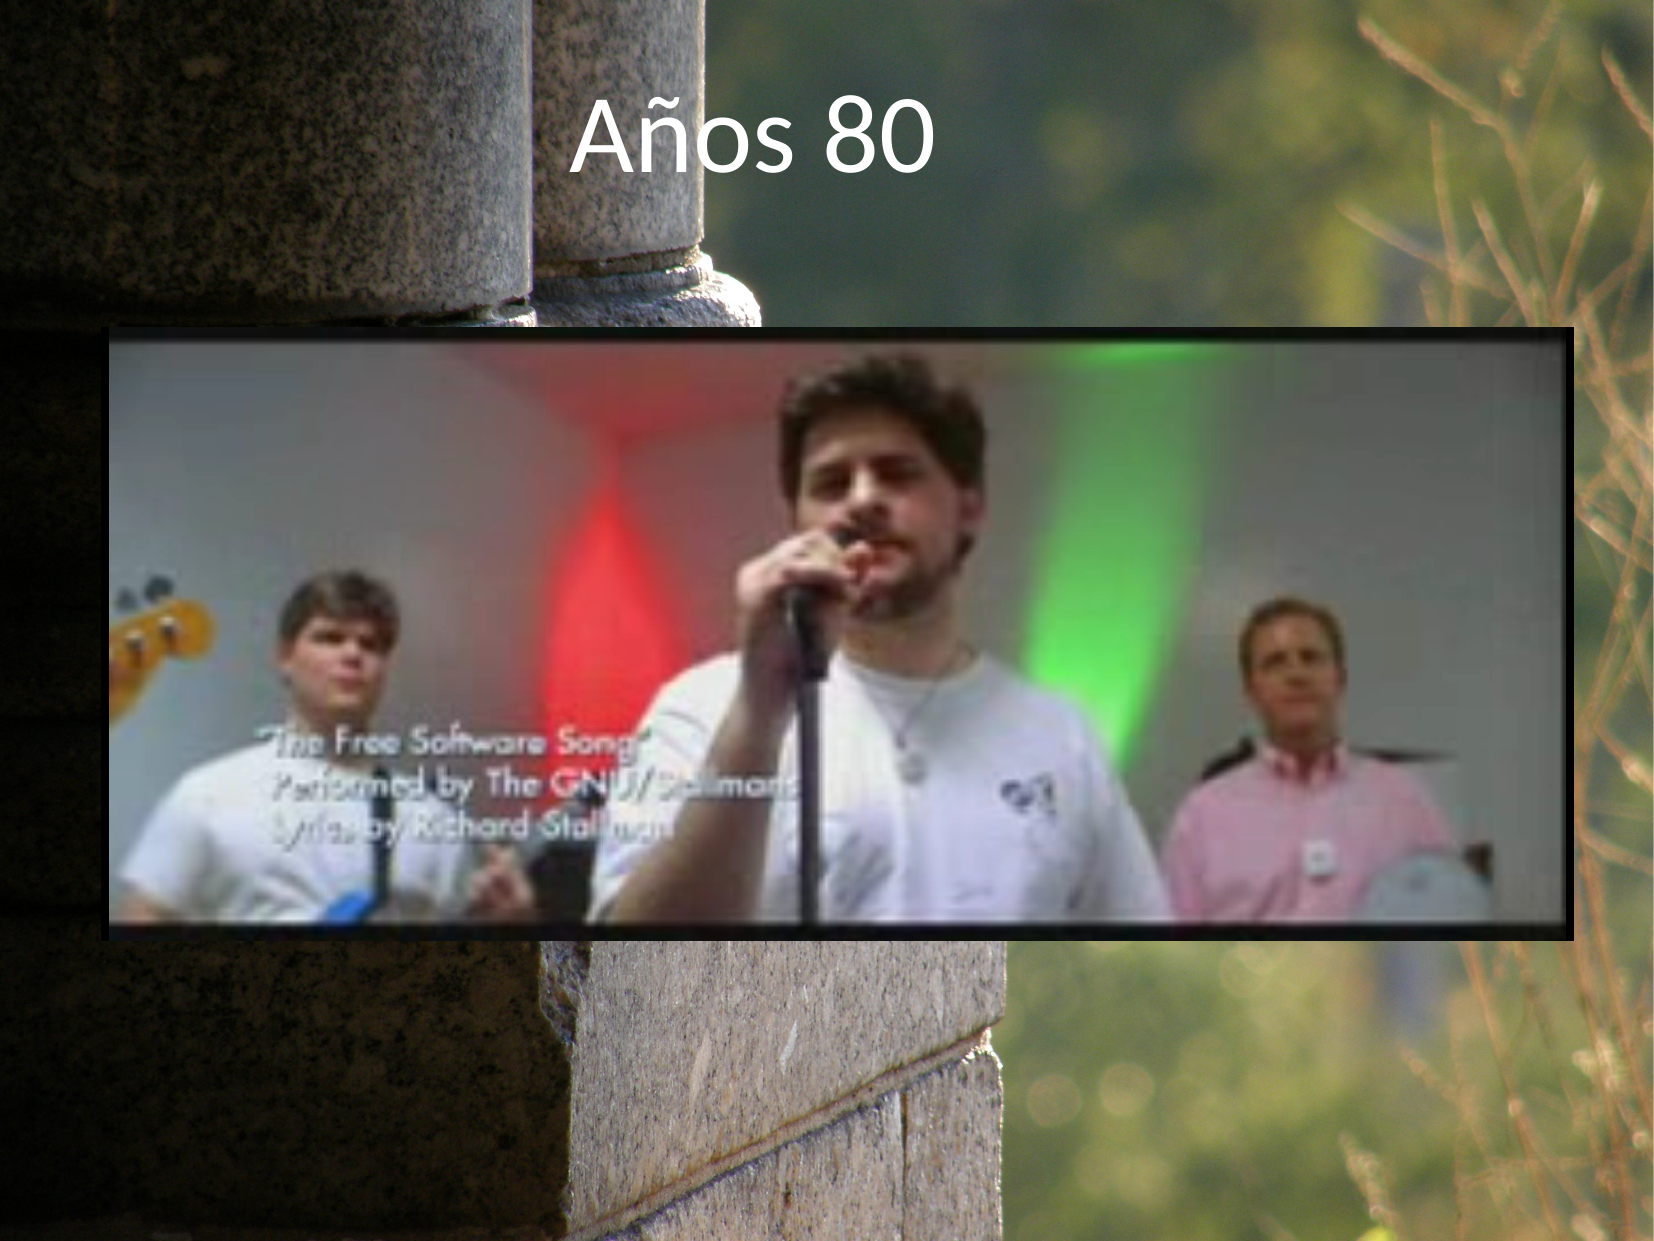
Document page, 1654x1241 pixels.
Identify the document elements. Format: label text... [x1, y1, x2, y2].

picture [0, 0, 1654, 1241]
text_box Años 80 [554, 80, 1065, 208]
